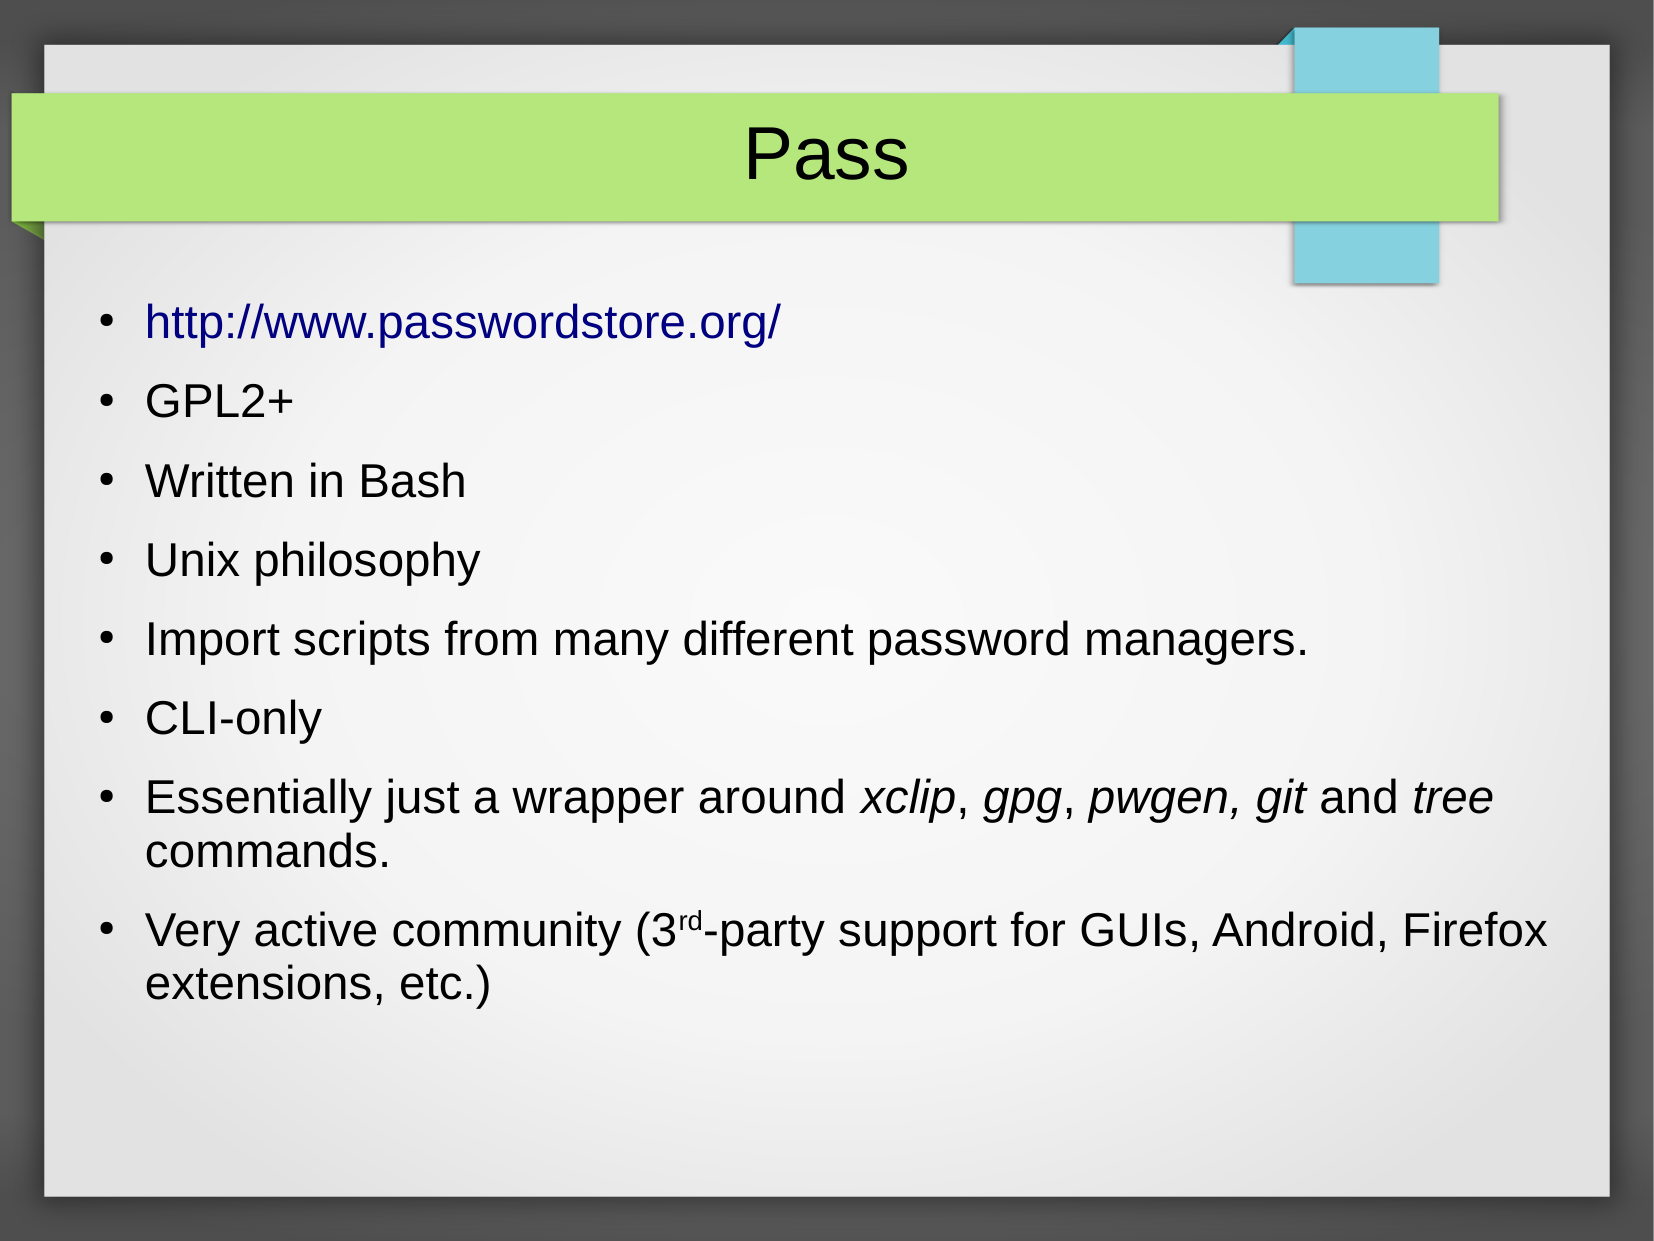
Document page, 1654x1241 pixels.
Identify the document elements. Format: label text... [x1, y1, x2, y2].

list http://www.passwordstore.org/ GPL2+ Written in Bash Unix philosophy Import scripts from many different password managers. CLI-only Essentially just a wrapper around xclip, gpg, pwgen, git and tree commands. Very active community (3rd-party support for GUIs, Android, Firefox extensions, etc.) [82, 295, 1571, 1015]
title Pass [165, 94, 1489, 213]
picture [0, 0, 1654, 1241]
